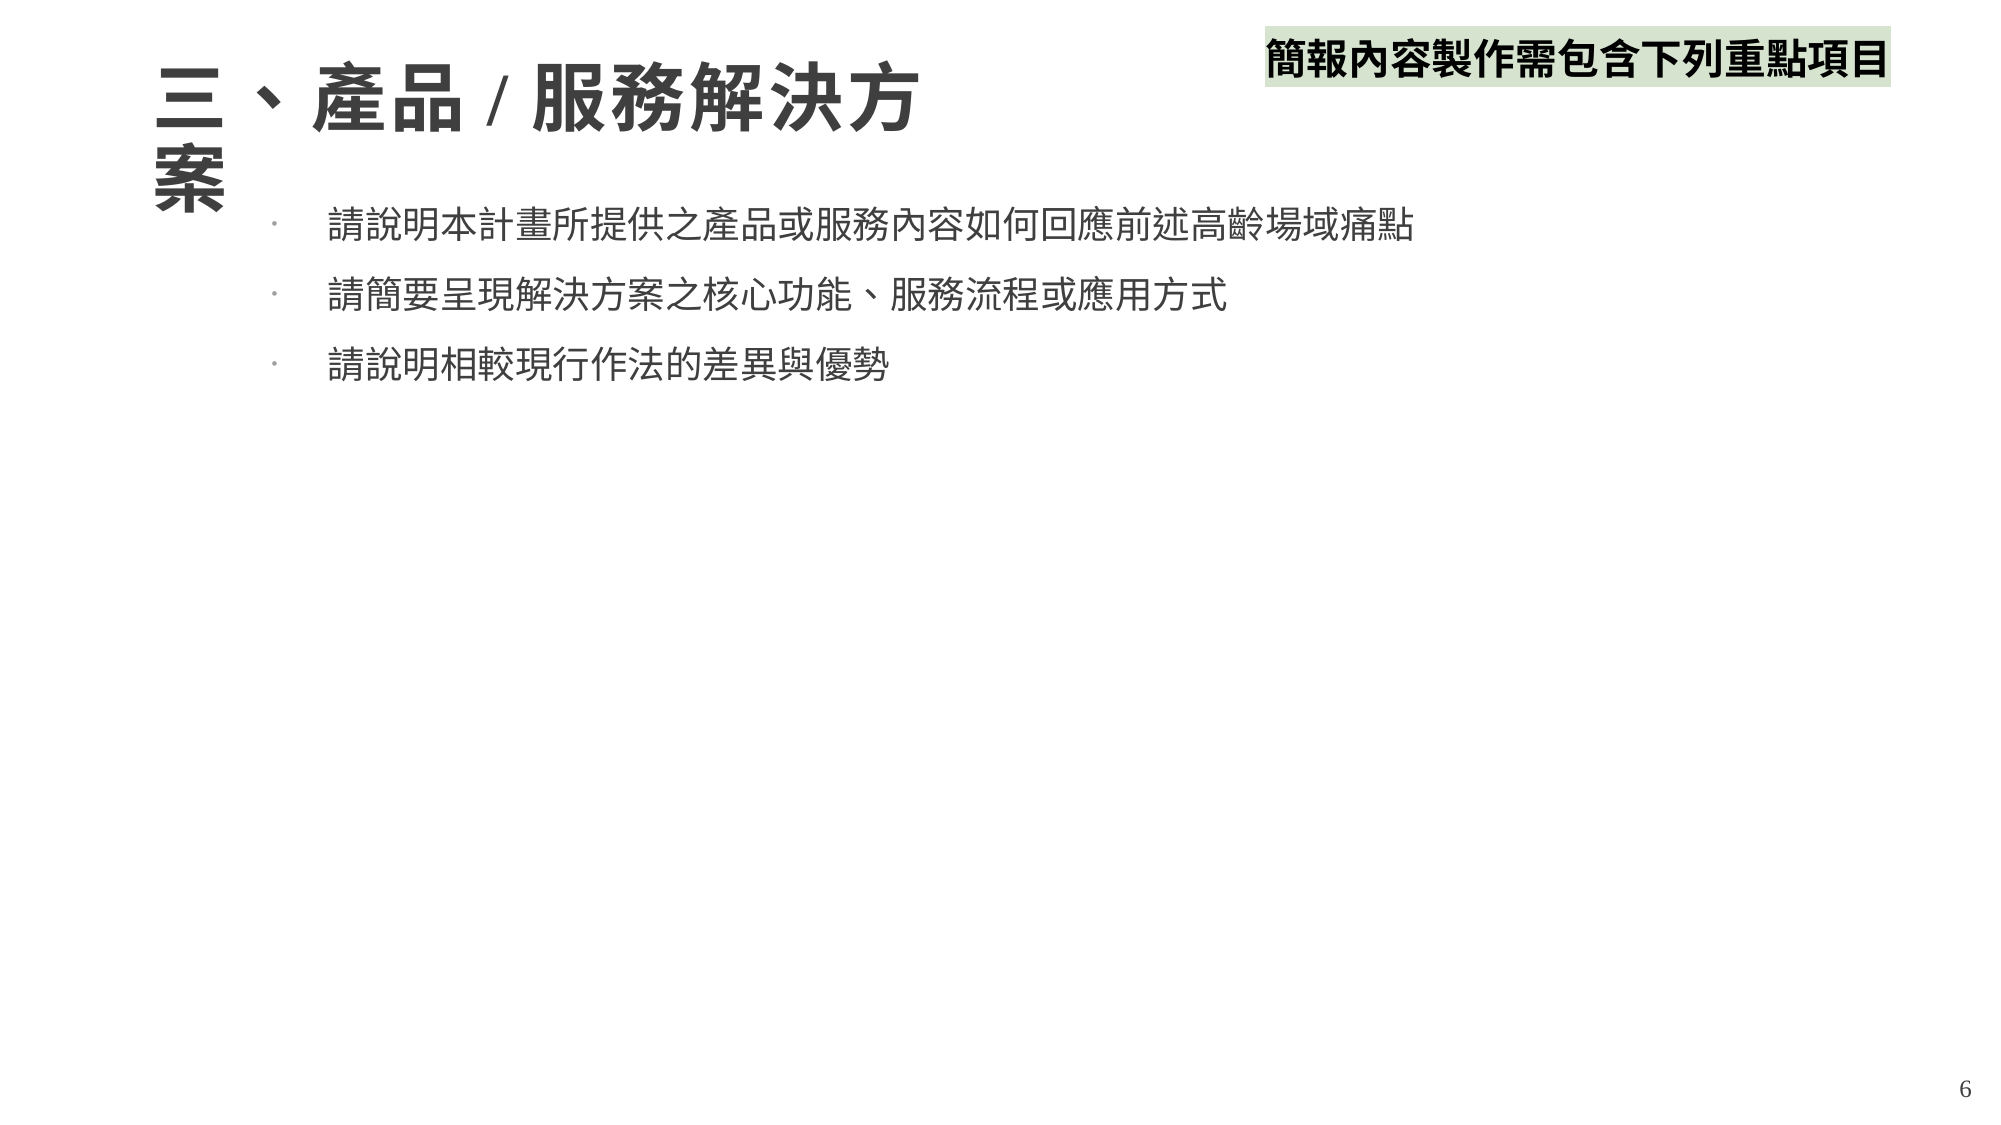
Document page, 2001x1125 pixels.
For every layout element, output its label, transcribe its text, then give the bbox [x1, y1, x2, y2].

text_box 簡報內容製作需包含下列重點項目 [1174, 26, 1983, 91]
list 請說明本計畫所提供之產品或服務內容如何回應前述高齡場域痛點 請簡要呈現解決方案之核心功能、服務流程或應用方式 請說明相較現行作法的差異與優勢 [137, 193, 1863, 1036]
text_box 6 [1931, 1062, 2000, 1113]
title 三、產品/服務解決方案 [137, 49, 1863, 153]
